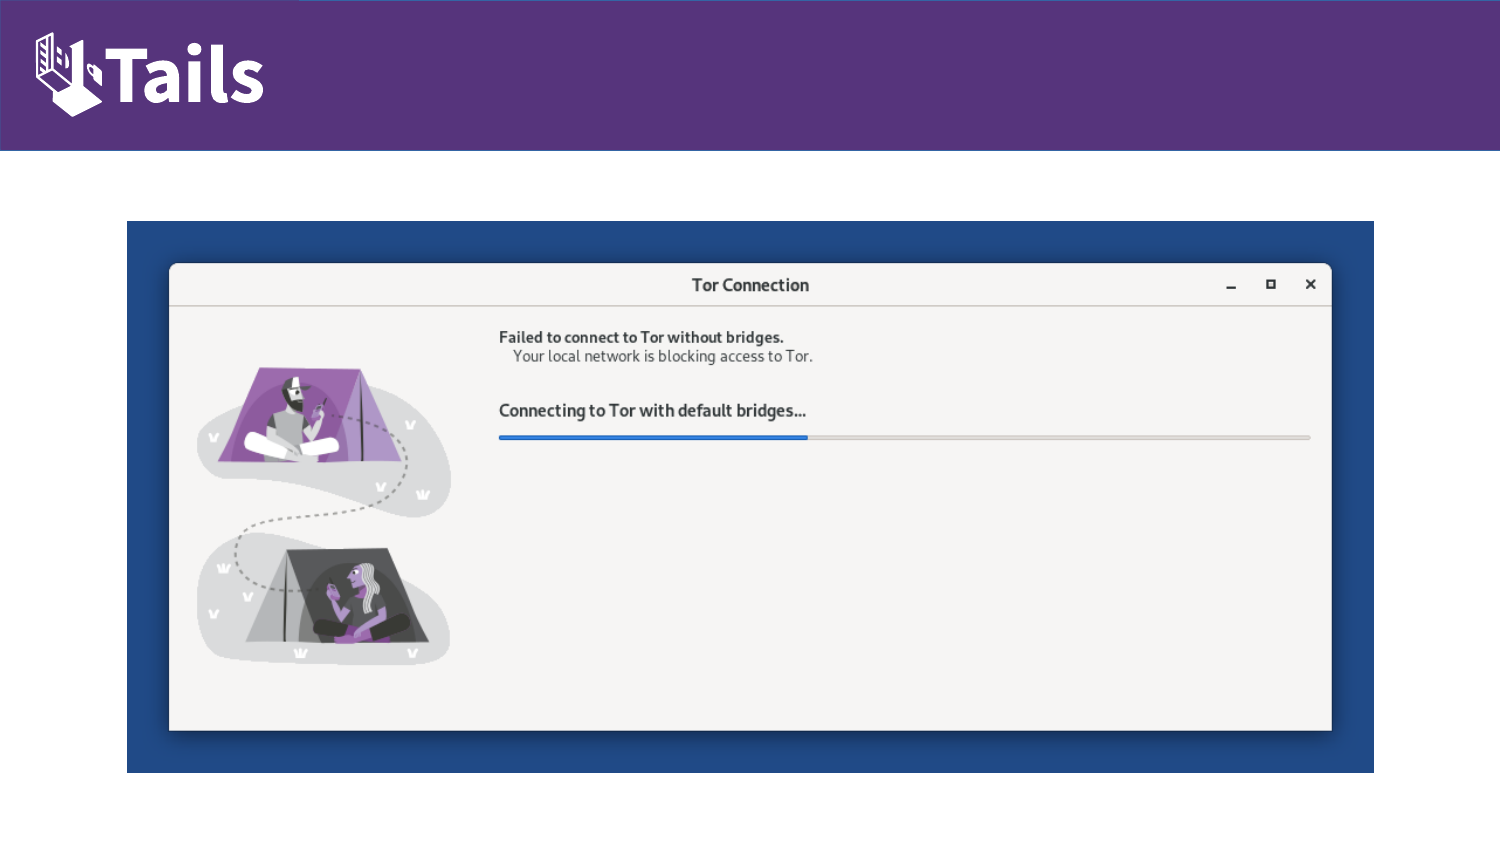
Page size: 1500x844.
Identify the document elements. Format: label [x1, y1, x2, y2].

picture [127, 221, 1374, 773]
